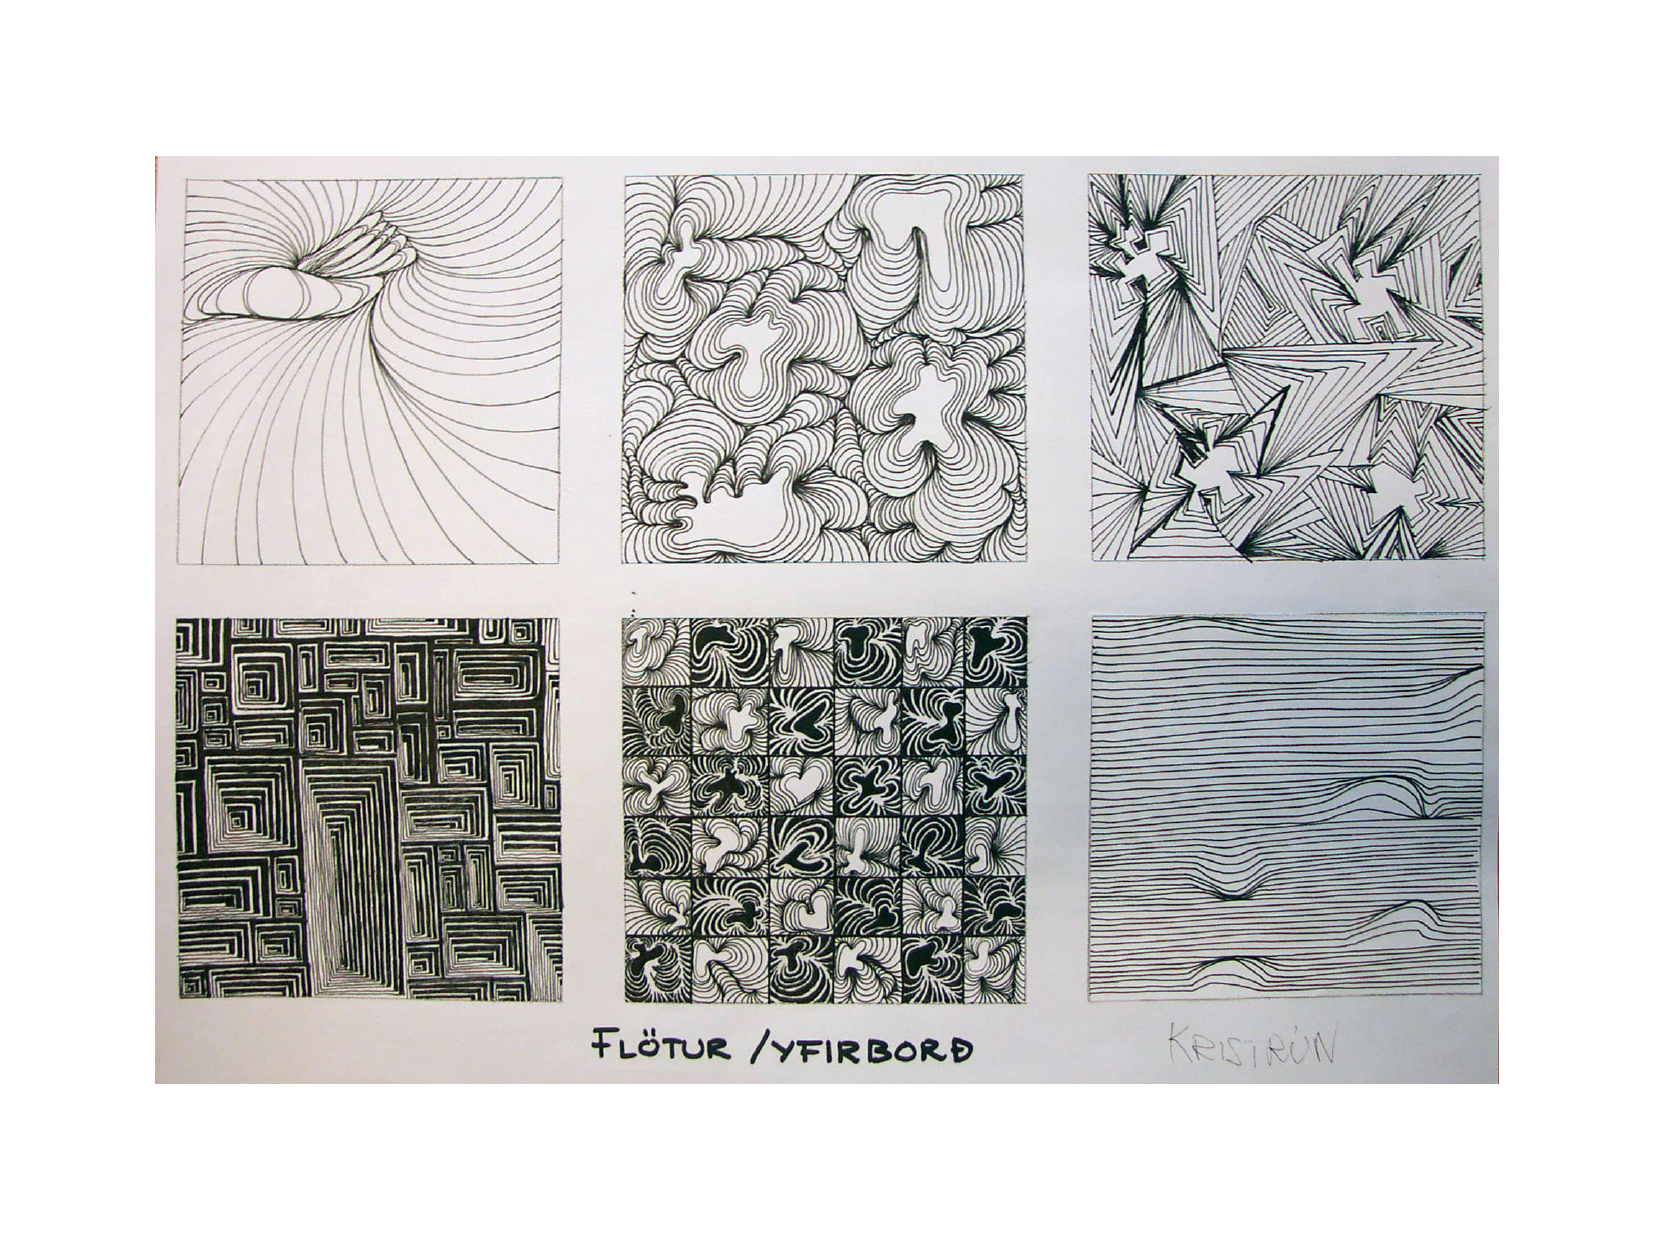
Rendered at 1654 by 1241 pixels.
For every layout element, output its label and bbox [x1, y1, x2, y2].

picture [155, 156, 1499, 1084]
